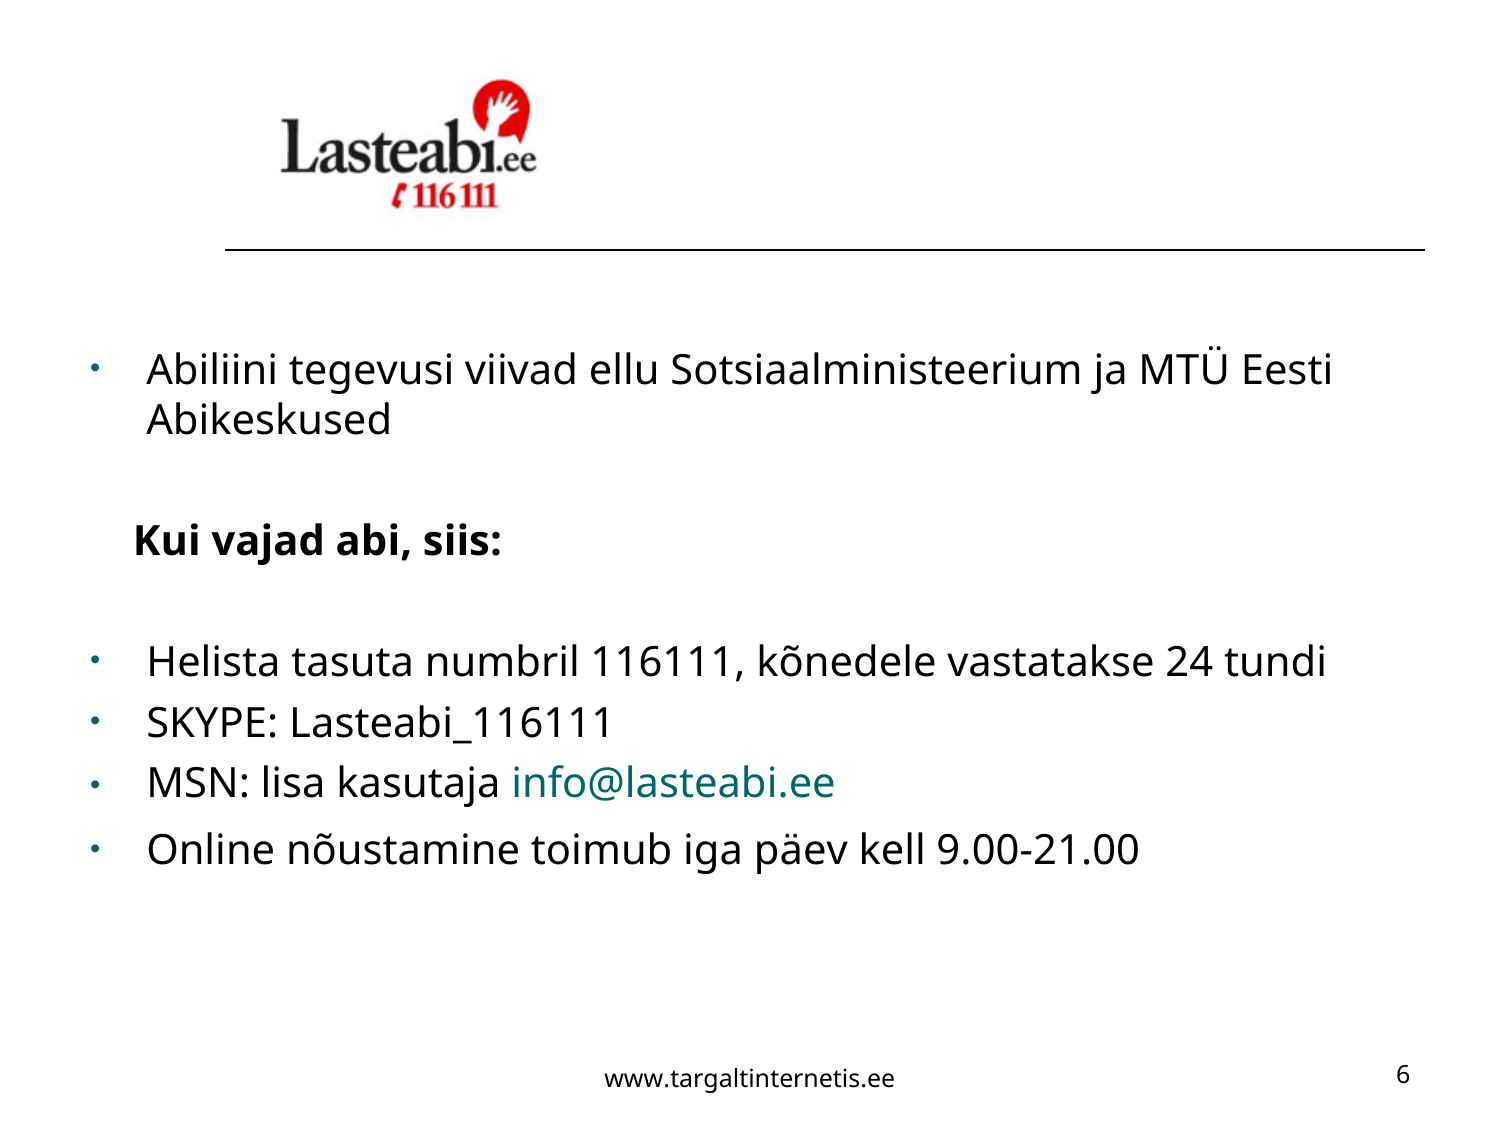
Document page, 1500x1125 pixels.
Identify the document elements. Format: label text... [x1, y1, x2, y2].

list Abiliini tegevusi viivad ellu Sotsiaalministeerium ja MTÜ Eesti Abikeskused Kui vajad abi, siis: Helista tasuta numbril 116111, kõnedele vastatakse 24 tundi SKYPE: Lasteabi_116111 MSN: lisa kasutaja info@lasteabi.ee Online nõustamine toimub iga päev kell 9.00-21.00 [74, 262, 1459, 1006]
picture [253, 48, 550, 229]
text_box <number> [1074, 1025, 1426, 1101]
text_box www.targaltinternetis.ee [512, 1025, 988, 1101]
title Las [135, 78, 1235, 232]
